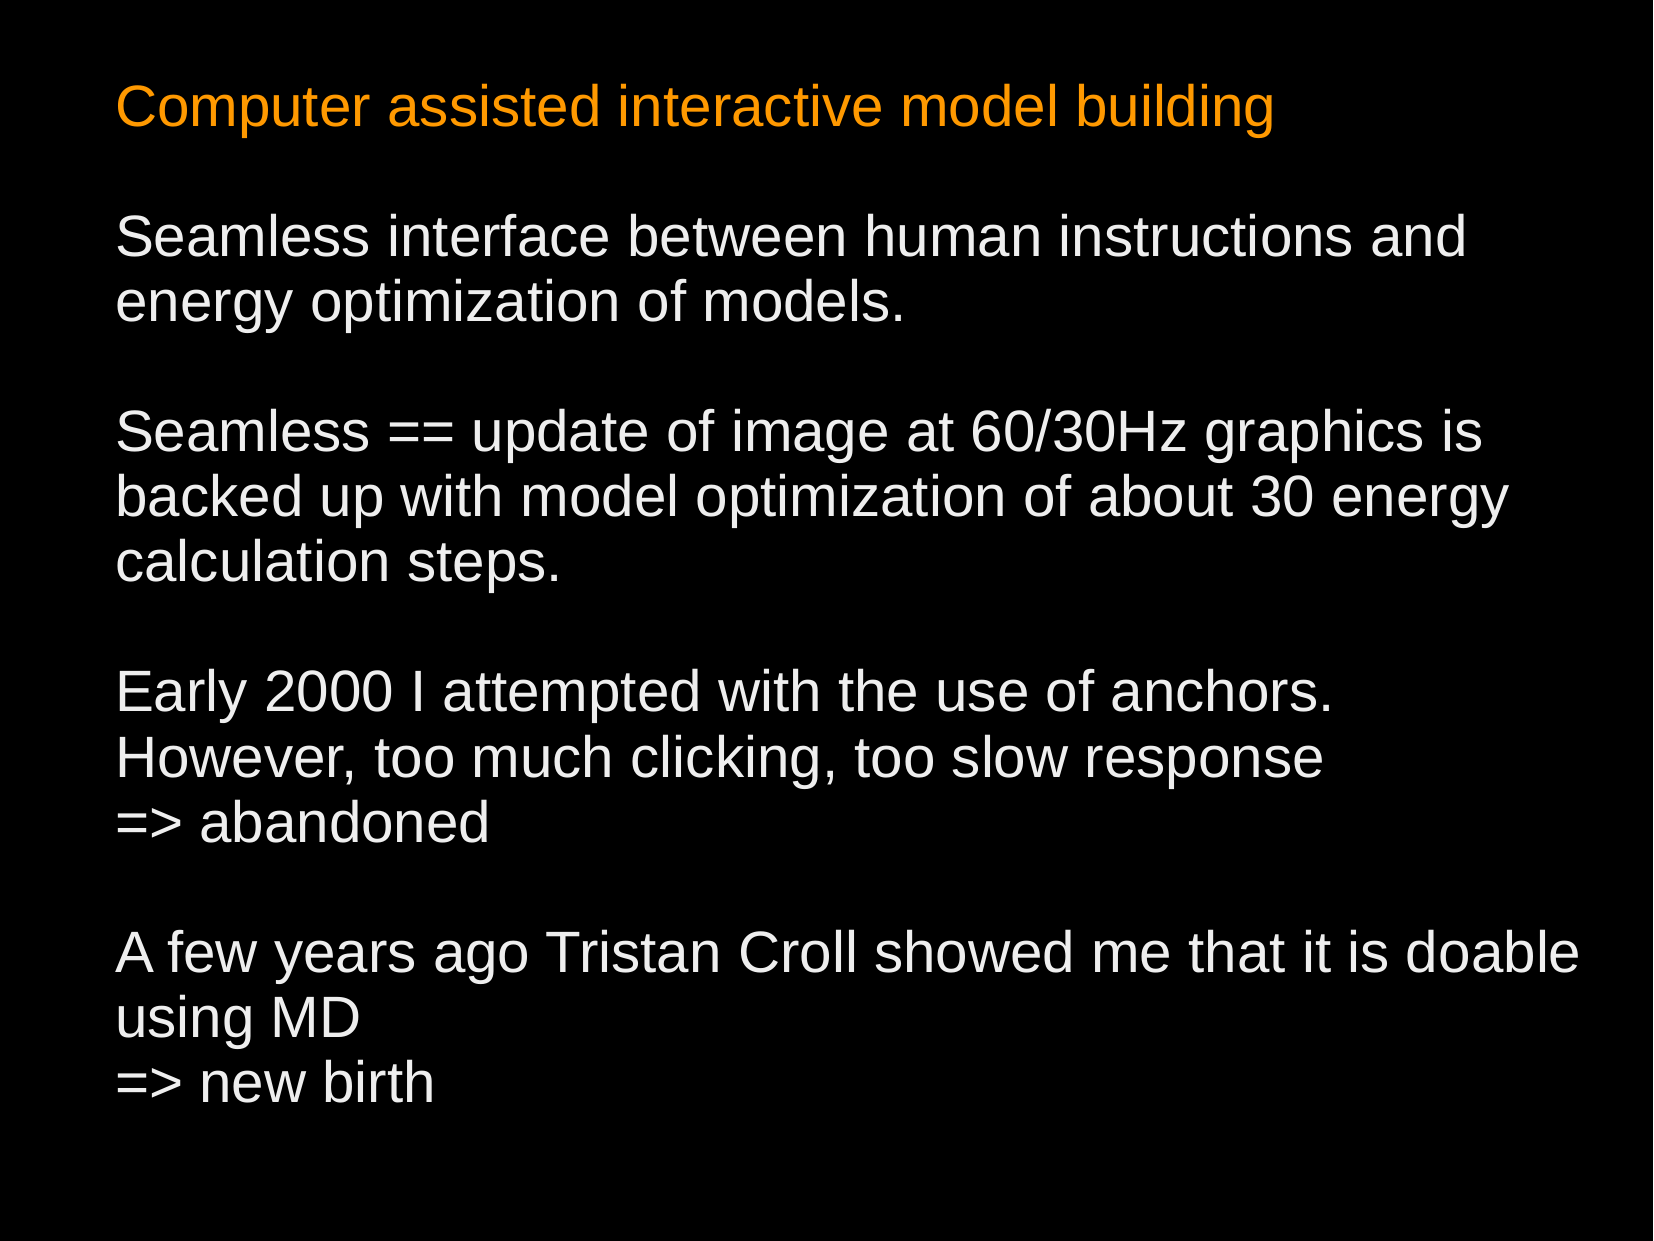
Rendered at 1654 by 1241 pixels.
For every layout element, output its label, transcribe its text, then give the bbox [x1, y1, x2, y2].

text_box Computer assisted interactive model building Seamless interface between human instructions and energy optimization of models. Seamless == update of image at 60/30Hz graphics is backed up with model optimization of about 30 energy calculation steps. Early 2000 I attempted with the use of anchors. However, too much clicking, too slow response => abandoned A few years ago Tristan Croll showed me that it is doable using MD => new birth [100, 66, 1601, 1152]
